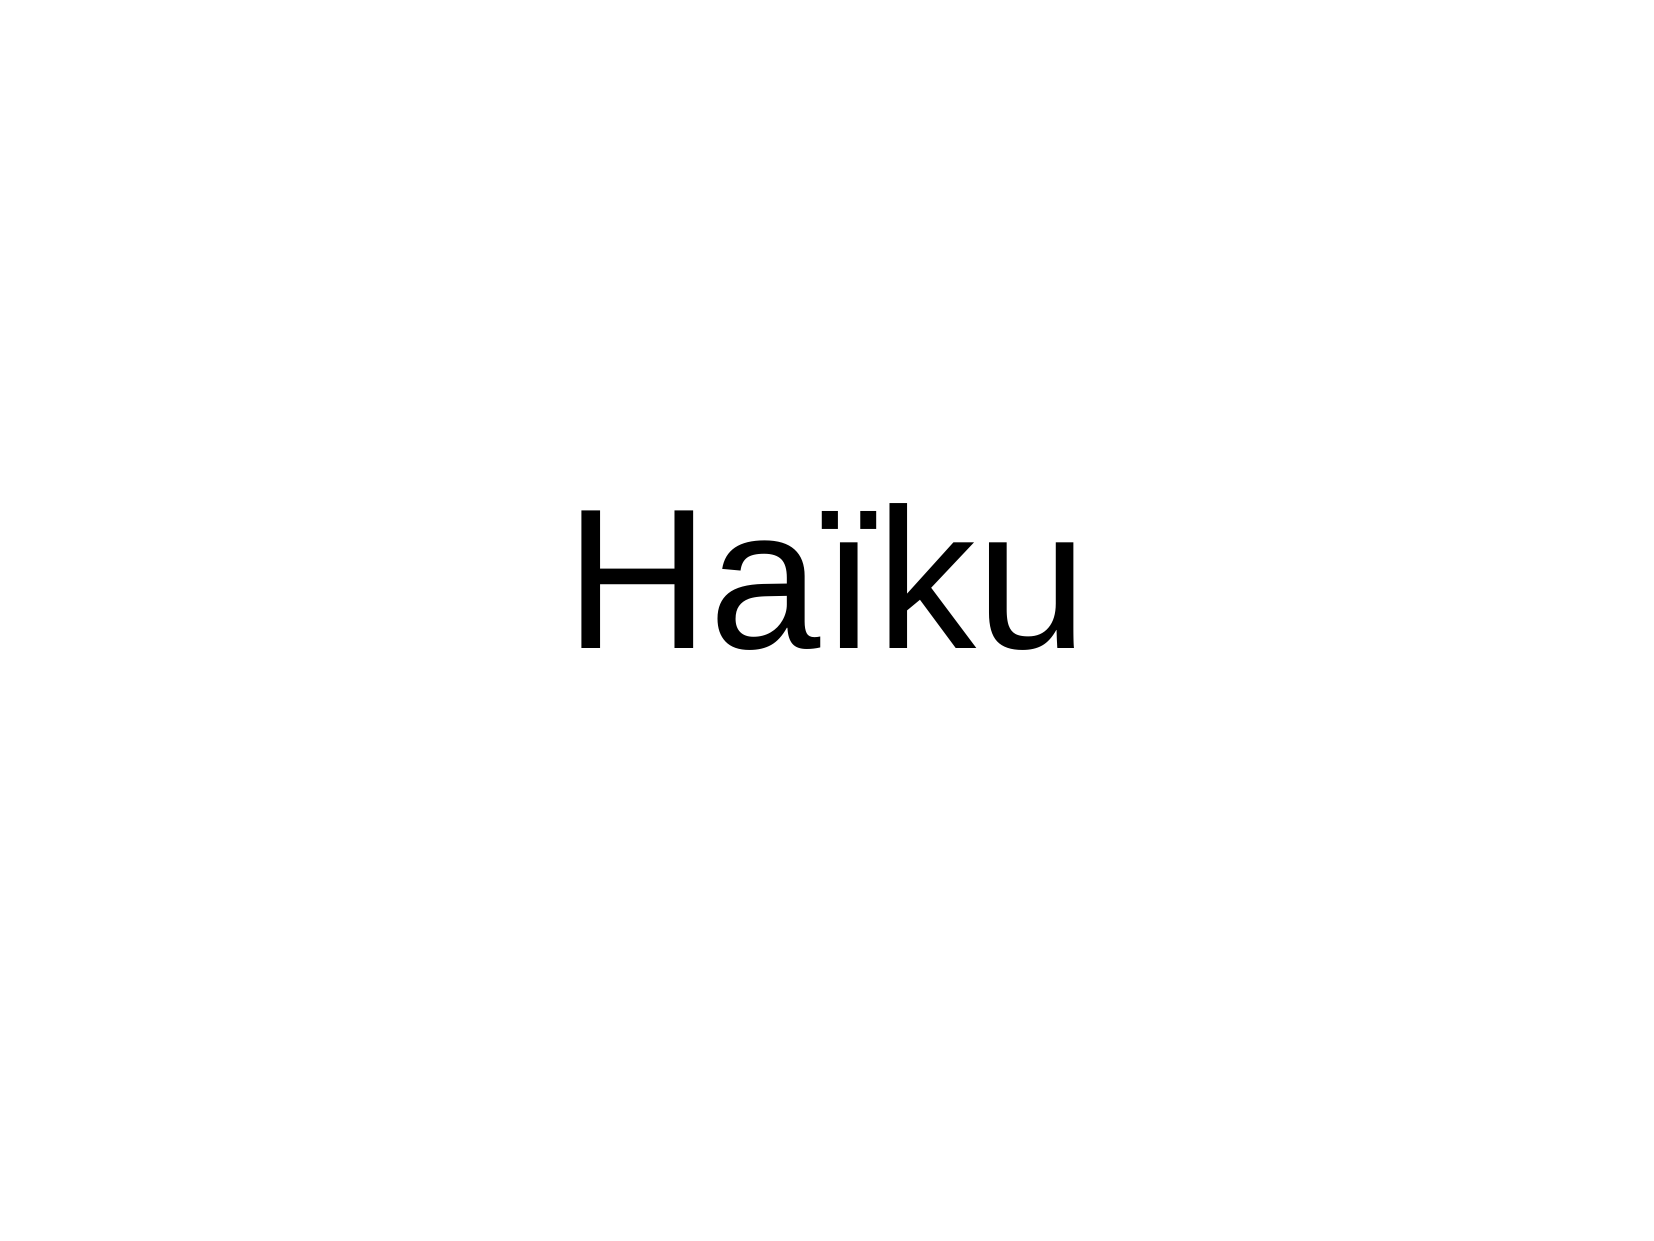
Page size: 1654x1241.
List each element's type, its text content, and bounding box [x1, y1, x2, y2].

subtitle Haïku [82, 49, 1571, 1109]
